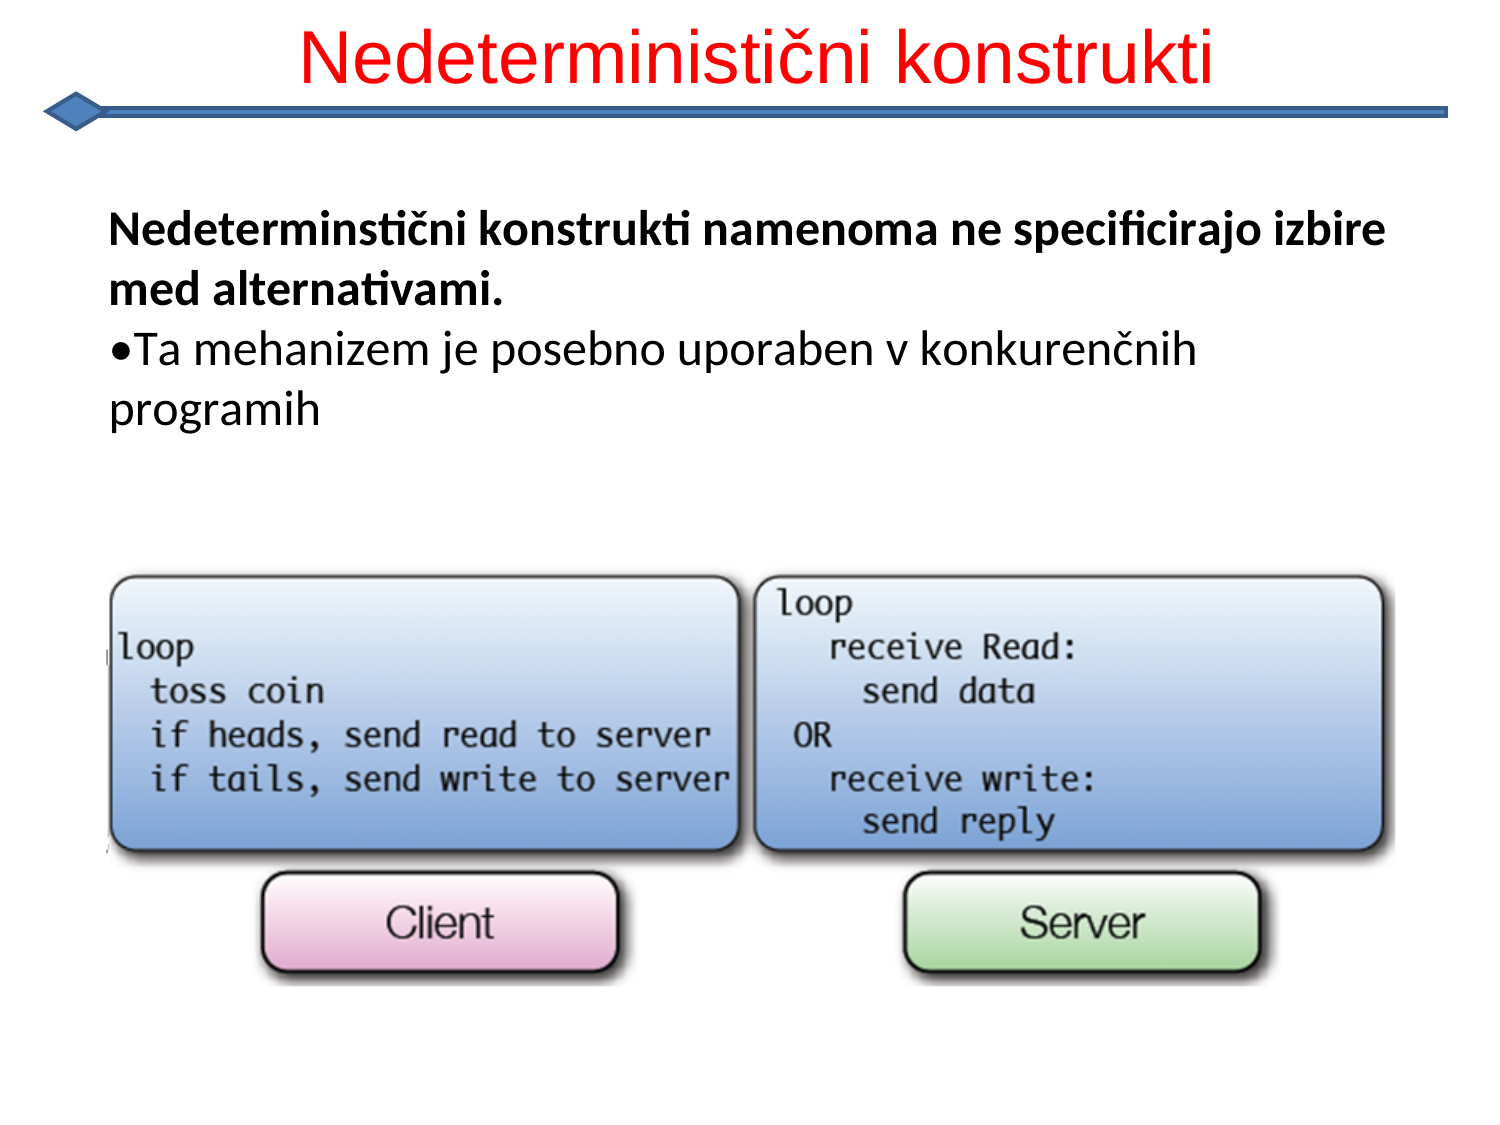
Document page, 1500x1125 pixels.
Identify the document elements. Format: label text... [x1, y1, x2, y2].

title Nedeterministični konstrukti [82, 0, 1433, 108]
picture [105, 562, 1397, 988]
text_box Nedeterminstični konstrukti namenoma ne specificirajo izbire med alternativami. •Ta mehanizem je posebno uporaben v konkurenčnih programih [93, 187, 1430, 443]
